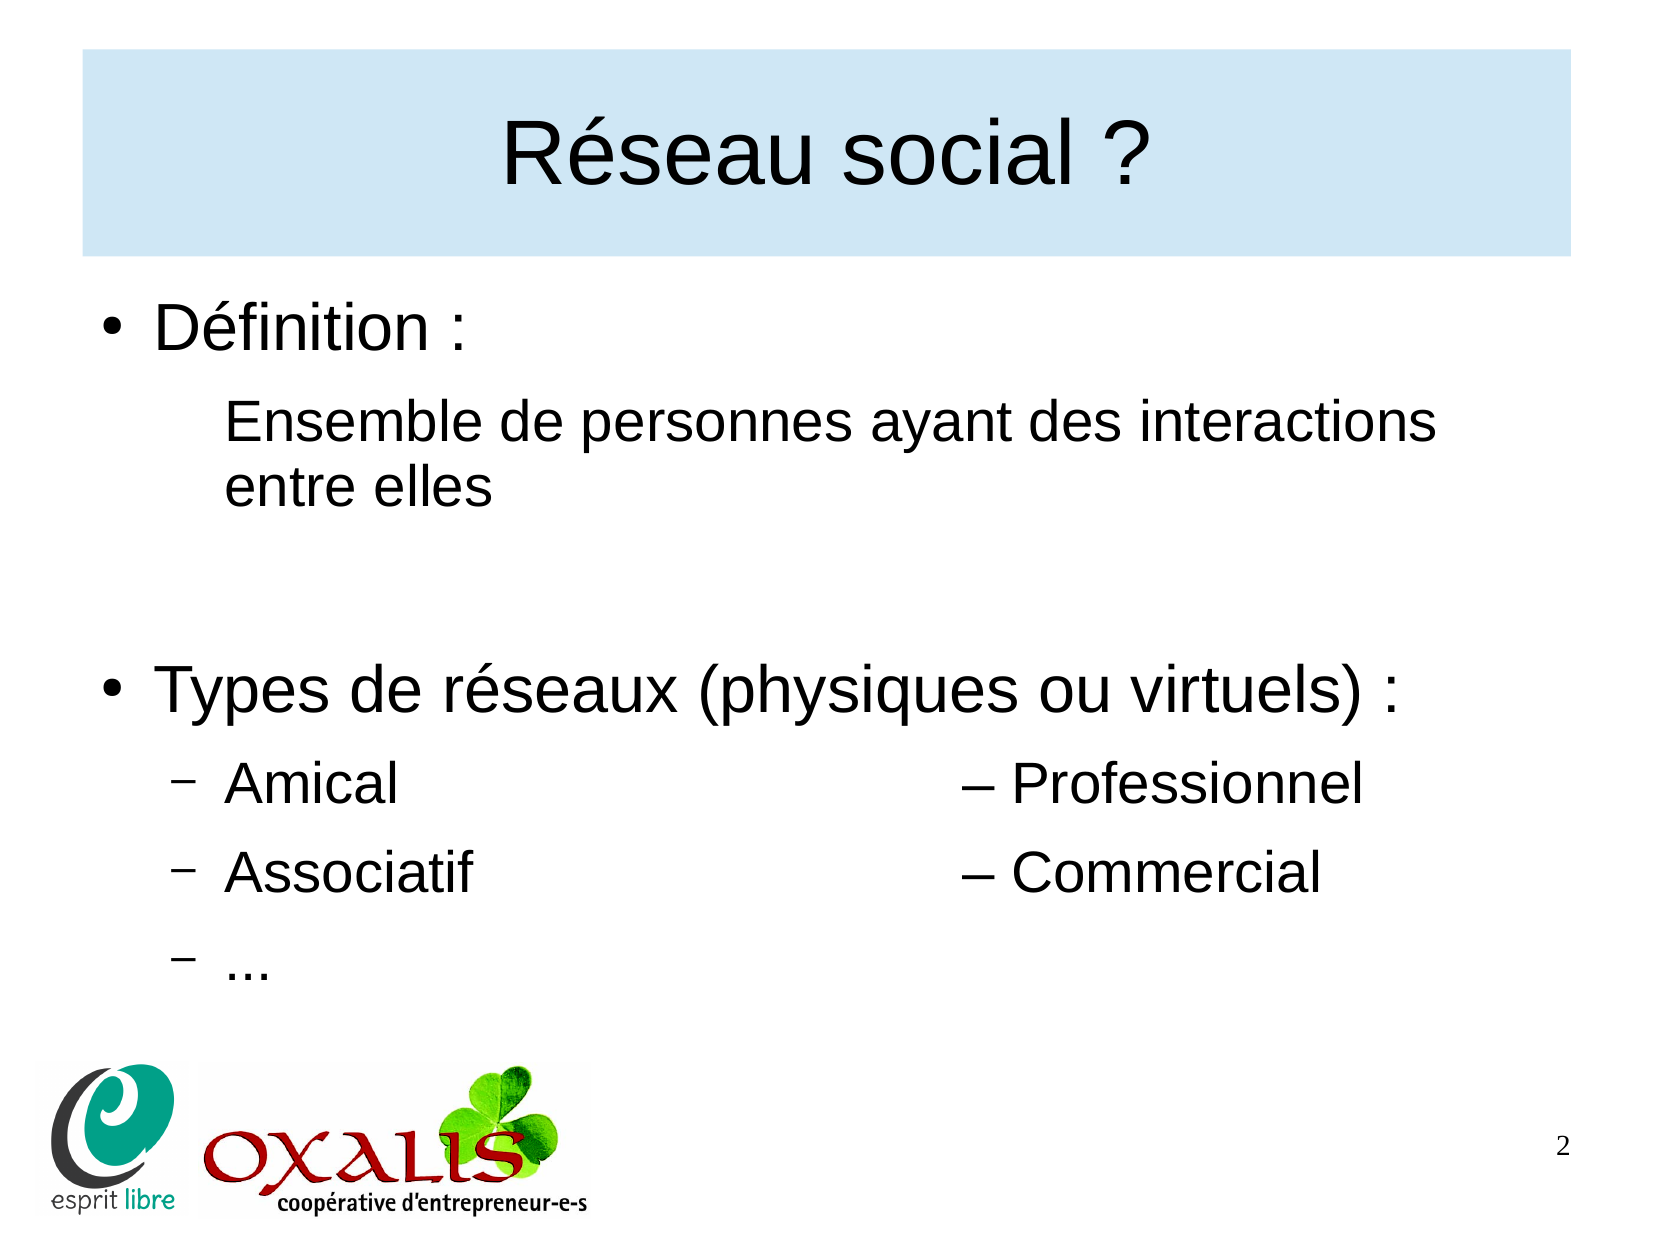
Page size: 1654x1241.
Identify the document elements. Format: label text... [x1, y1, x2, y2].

picture [35, 1061, 189, 1216]
picture [198, 1062, 591, 1219]
list Définition : Ensemble de personnes ayant des interactions entre elles Types de réseaux (physiques ou virtuels) : Amical – Professionnel Associatif – Commercial ... [82, 290, 1571, 1010]
title Réseau social ? [82, 49, 1571, 257]
